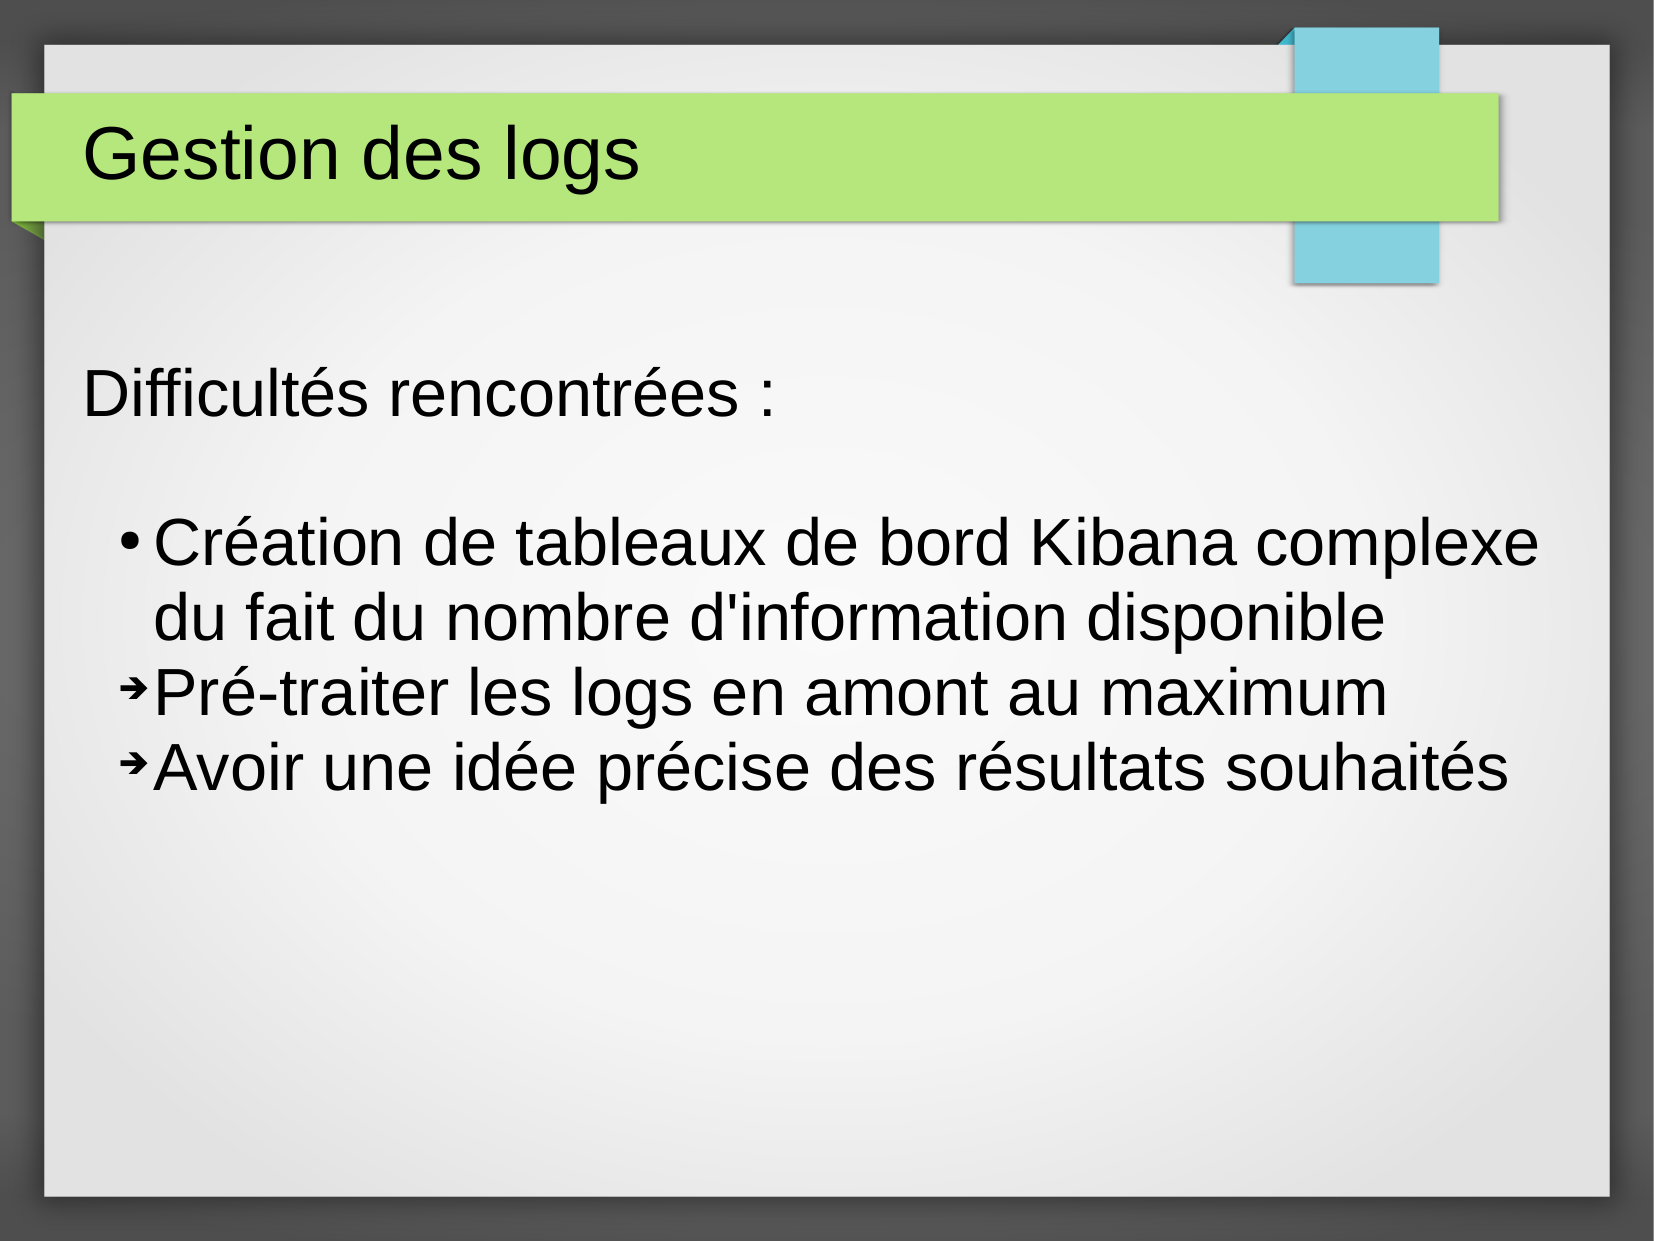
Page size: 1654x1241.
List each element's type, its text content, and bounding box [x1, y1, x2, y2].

title Gestion des logs [82, 94, 1264, 213]
picture [0, 0, 1654, 1241]
subtitle Difficultés rencontrées : Création de tableaux de bord Kibana complexe du fait du nombre d'information disponible Pré-traiter les logs en amont au maximum Avoir une idée précise des résultats souhaités [82, 295, 1571, 1015]
